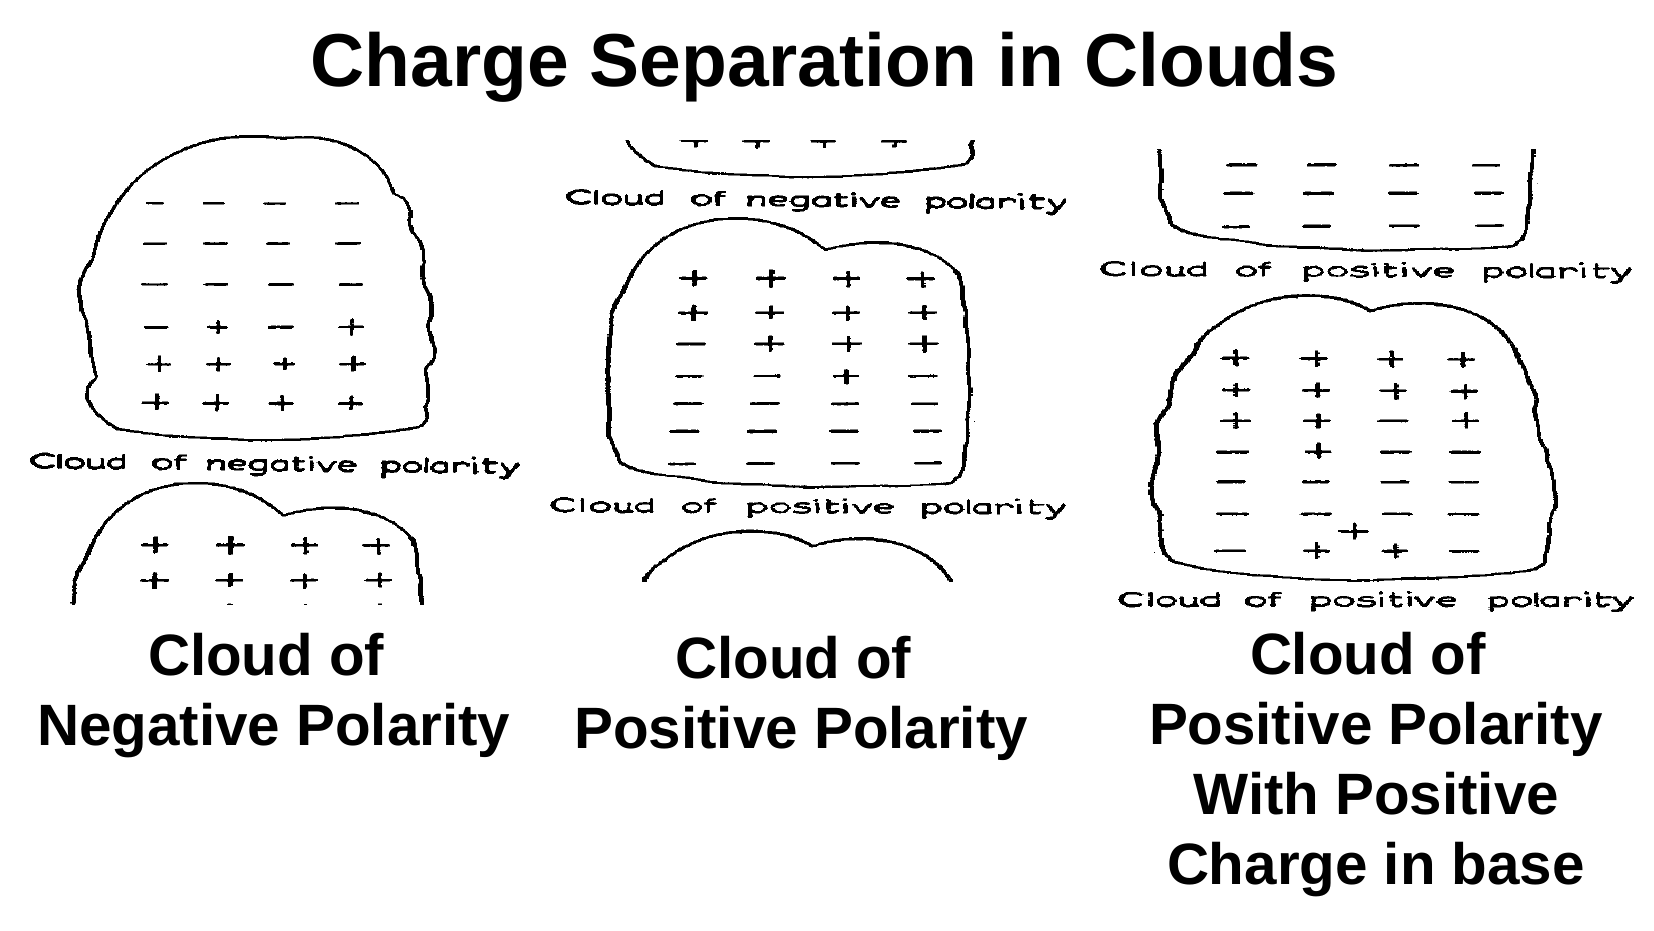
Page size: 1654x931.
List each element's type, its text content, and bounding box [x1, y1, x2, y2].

text_box Cloud of Positive Polarity [539, 612, 1065, 768]
picture [534, 140, 1066, 582]
picture [1, 116, 528, 605]
text_box Cloud of Positive Polarity With Positive Charge in base [1113, 608, 1639, 905]
picture [1077, 149, 1650, 612]
title Charge Separation in Clouds [0, 5, 1654, 107]
text_box Cloud of Negative Polarity [11, 609, 537, 766]
